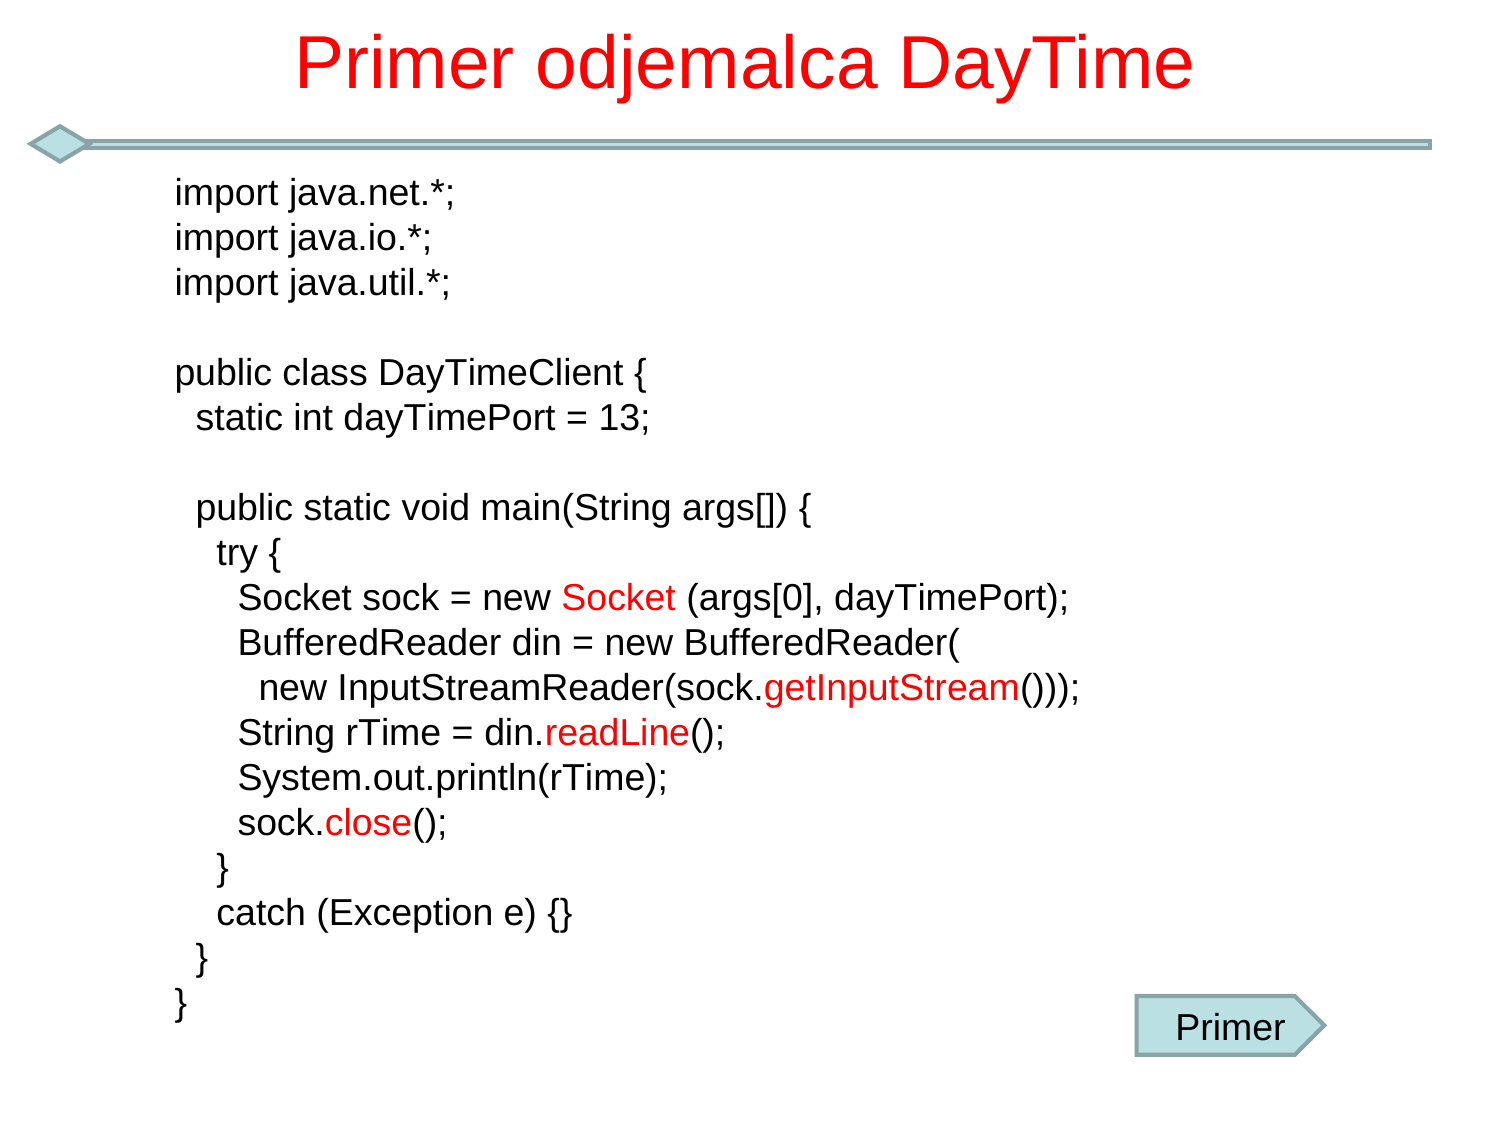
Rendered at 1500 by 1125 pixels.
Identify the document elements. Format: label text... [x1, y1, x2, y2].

title Primer odjemalca DayTime [70, 0, 1421, 118]
text_box import java.net.*; import java.io.*; import java.util.*; public class DayTimeClient { static int dayTimePort = 13; public static void main(String args[]) { try { Socket sock = new Socket (args[0], dayTimePort); BufferedReader din = new BufferedReader( new InputStreamReader(sock.getInputStream())); String rTime = din.readLine(); System.out.println(rTime); sock.close(); } catch (Exception e) {} } } [159, 160, 1096, 1032]
text_box Primer [1136, 996, 1325, 1055]
